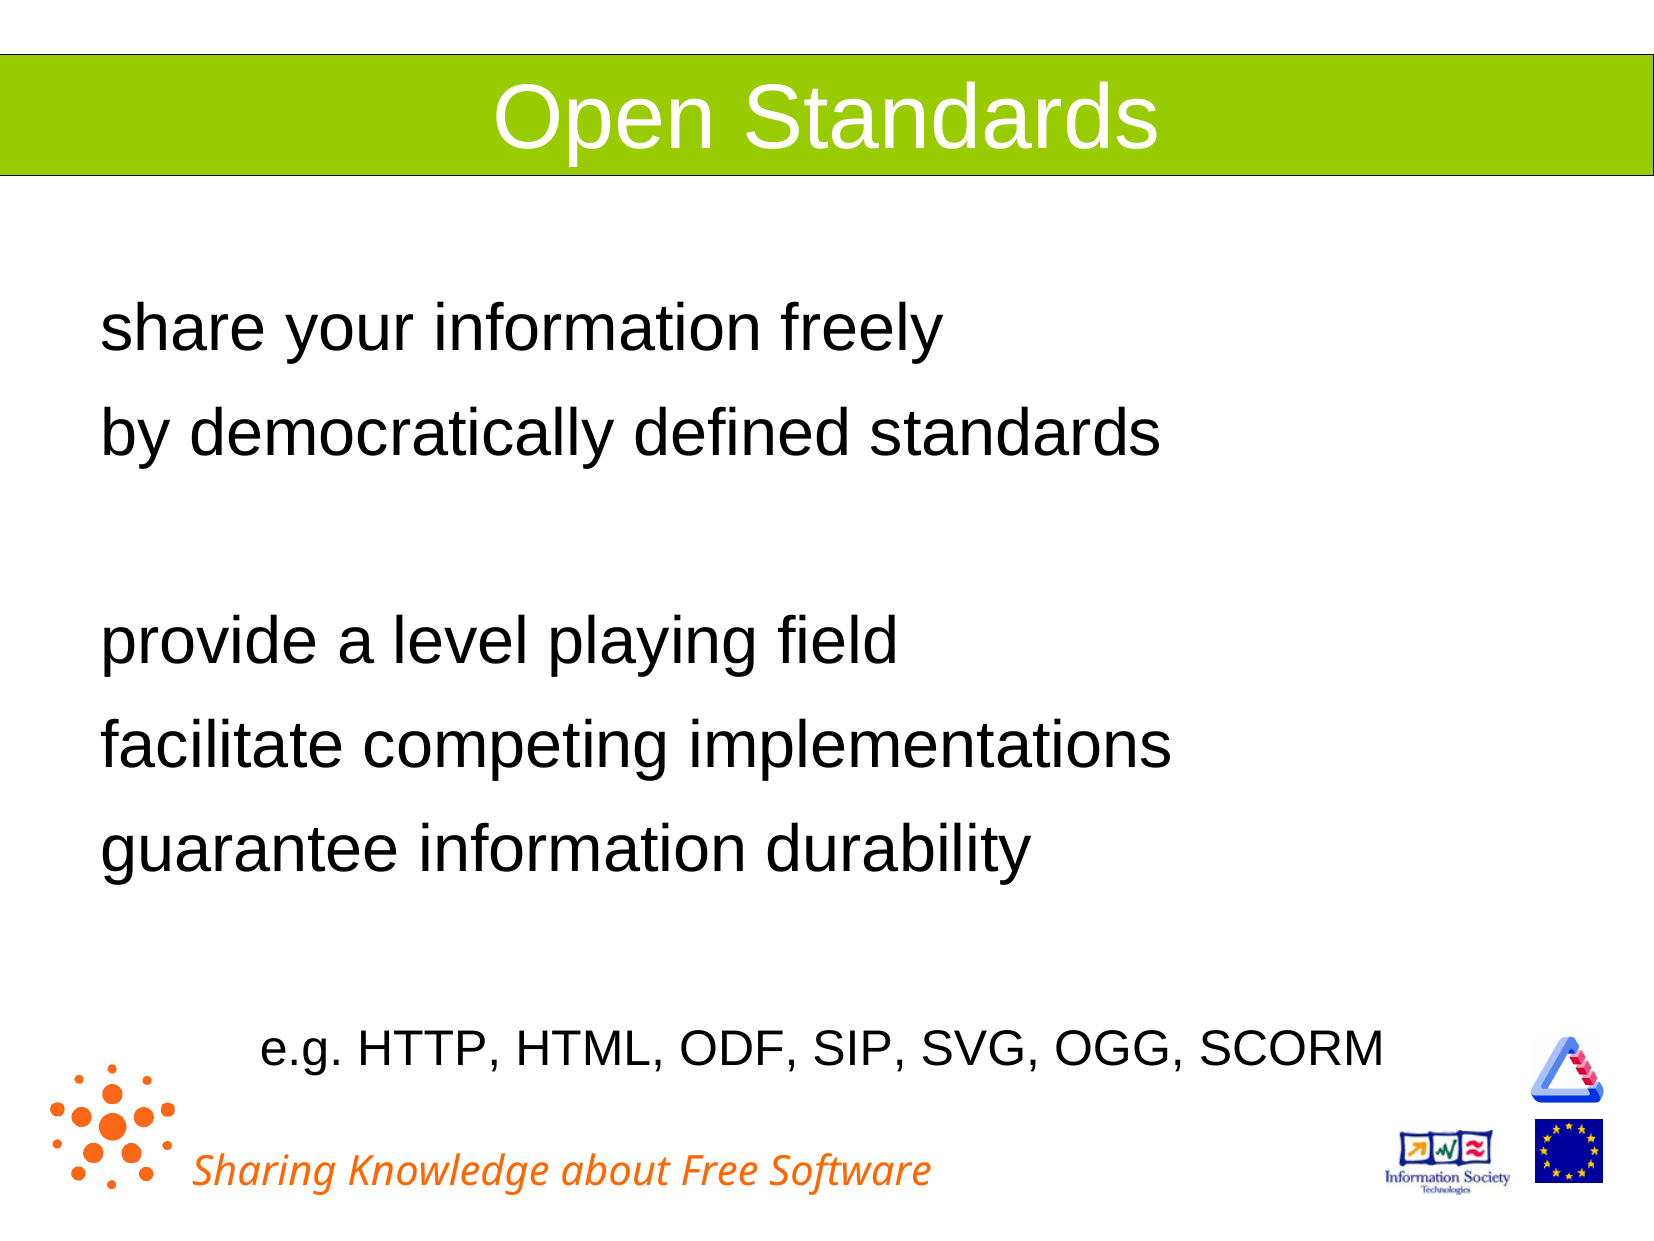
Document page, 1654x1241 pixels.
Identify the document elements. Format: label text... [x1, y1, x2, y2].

picture [1571, 1036, 1604, 1104]
title Open Standards [82, 59, 1571, 174]
picture [50, 1064, 175, 1189]
list share your information freely by democratically defined standards provide a level playing field facilitate competing implementations guarantee information durability e.g. HTTP, HTML, ODF, SIP, SVG, OGG, SCORM [82, 290, 1571, 1140]
picture [1385, 1140, 1510, 1195]
picture [1535, 1119, 1603, 1183]
